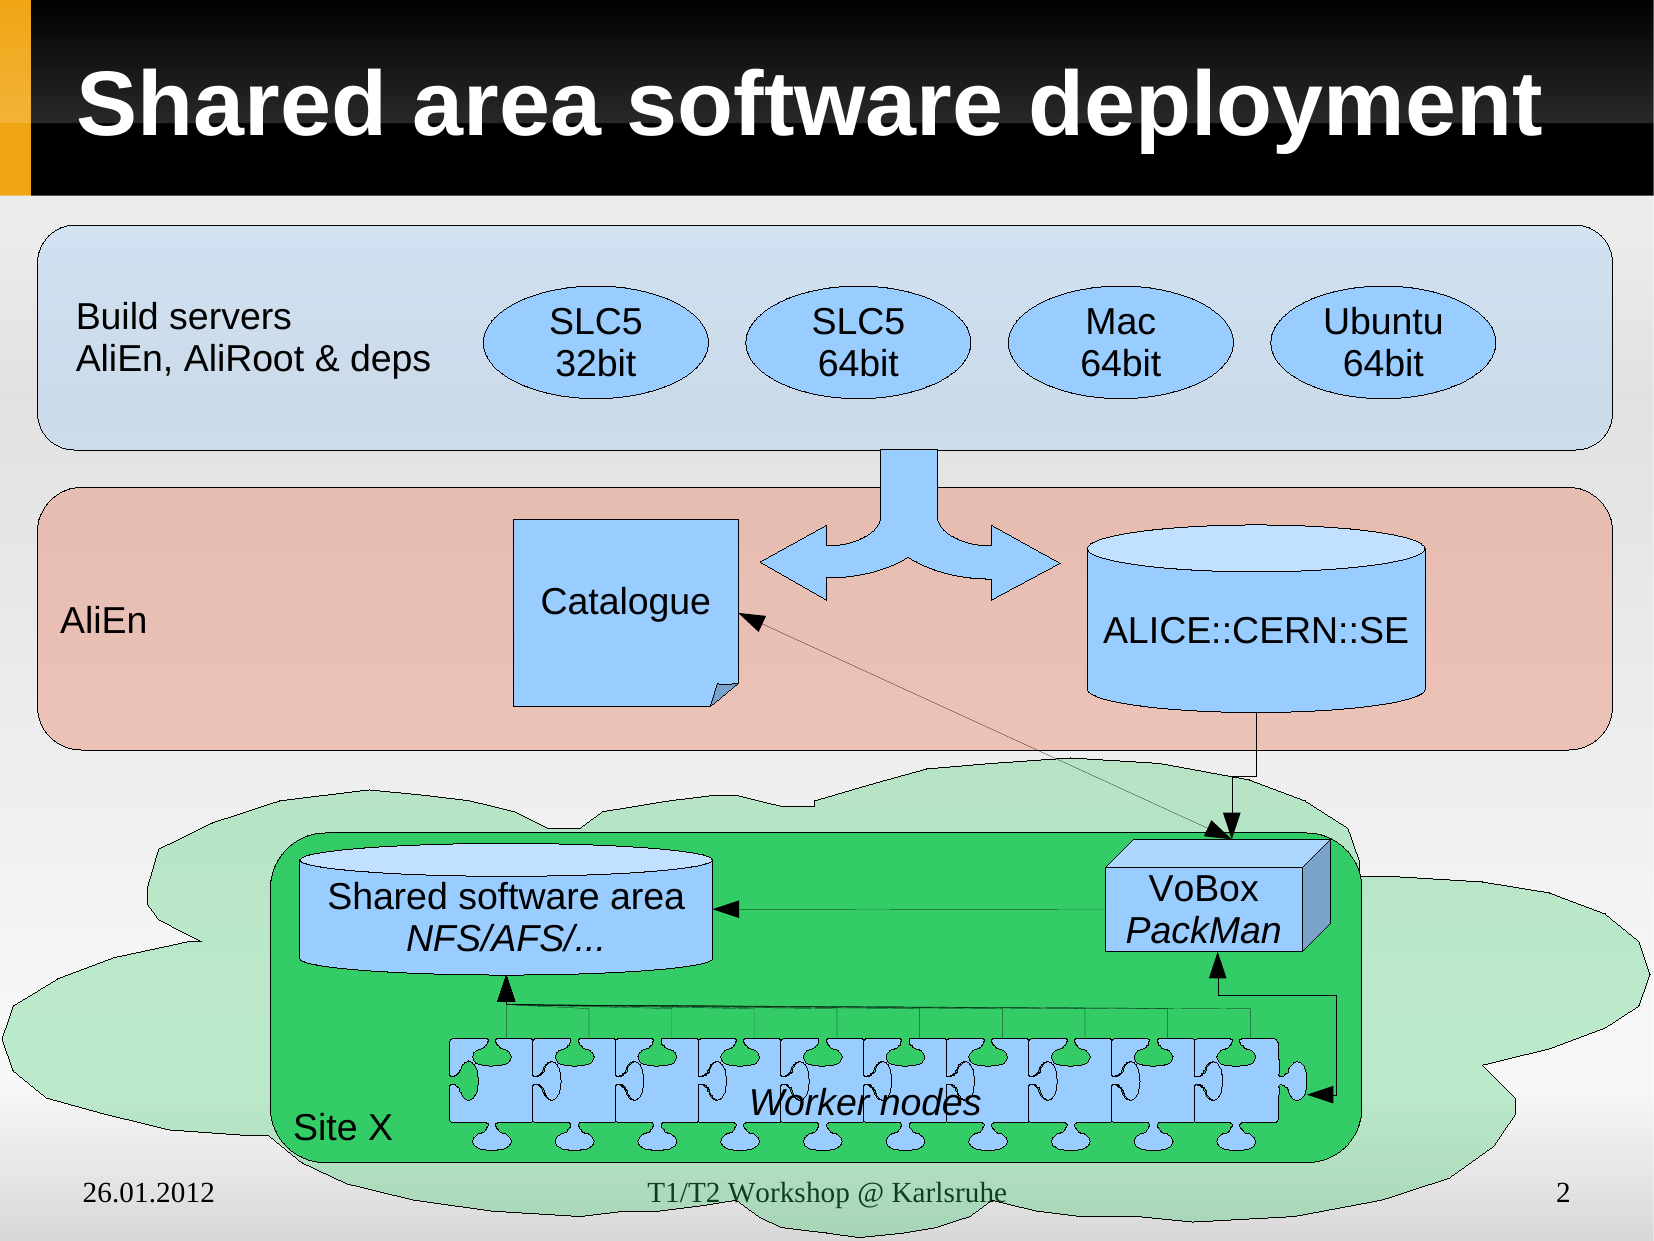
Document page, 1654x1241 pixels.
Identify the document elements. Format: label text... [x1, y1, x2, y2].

text_box AliEn [45, 592, 346, 649]
picture [0, 0, 1654, 1241]
text_box Shared software area NFS/AFS/... [299, 860, 713, 976]
text_box SLC5 64bit [745, 286, 971, 399]
text_box SLC5 32bit [483, 286, 709, 399]
title Shared area software deployment [76, 0, 1565, 208]
text_box Site X [278, 1099, 466, 1157]
text_box Build servers AliEn, AliRoot & deps [61, 288, 560, 387]
text_box [1057, 757, 1232, 836]
text_box Ubuntu 64bit [1270, 286, 1496, 399]
text_box [37, 225, 1613, 751]
text_box ALICE::CERN::SE [1087, 549, 1426, 713]
text_box Mac 64bit [1008, 286, 1234, 399]
text_box VoBox PackMan [1105, 868, 1302, 952]
text_box Worker nodes [734, 1073, 1260, 1131]
text_box [2, 759, 1651, 1238]
text_box Catalogue [513, 519, 739, 707]
